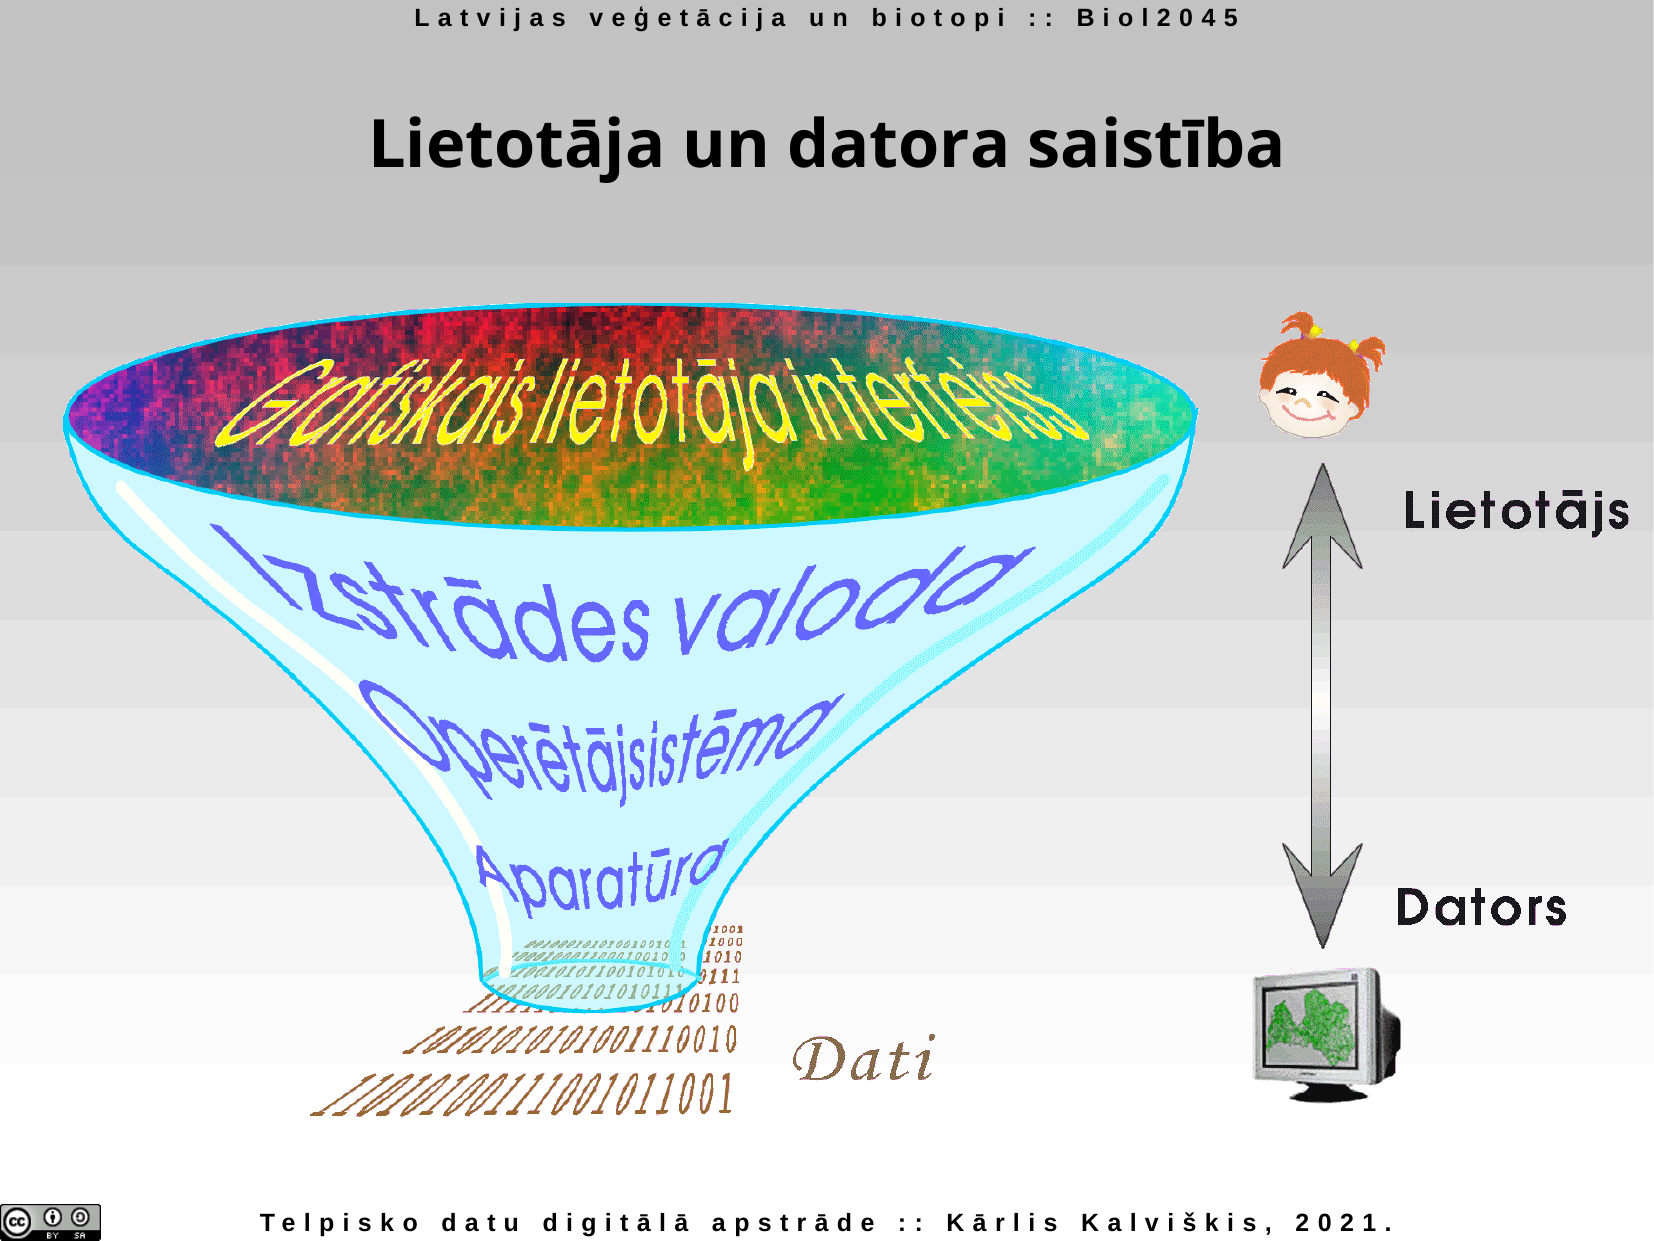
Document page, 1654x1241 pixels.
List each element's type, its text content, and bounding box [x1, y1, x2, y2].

picture [0, 0, 1654, 1241]
title Lietotāja un datora saistība [59, 37, 1596, 246]
